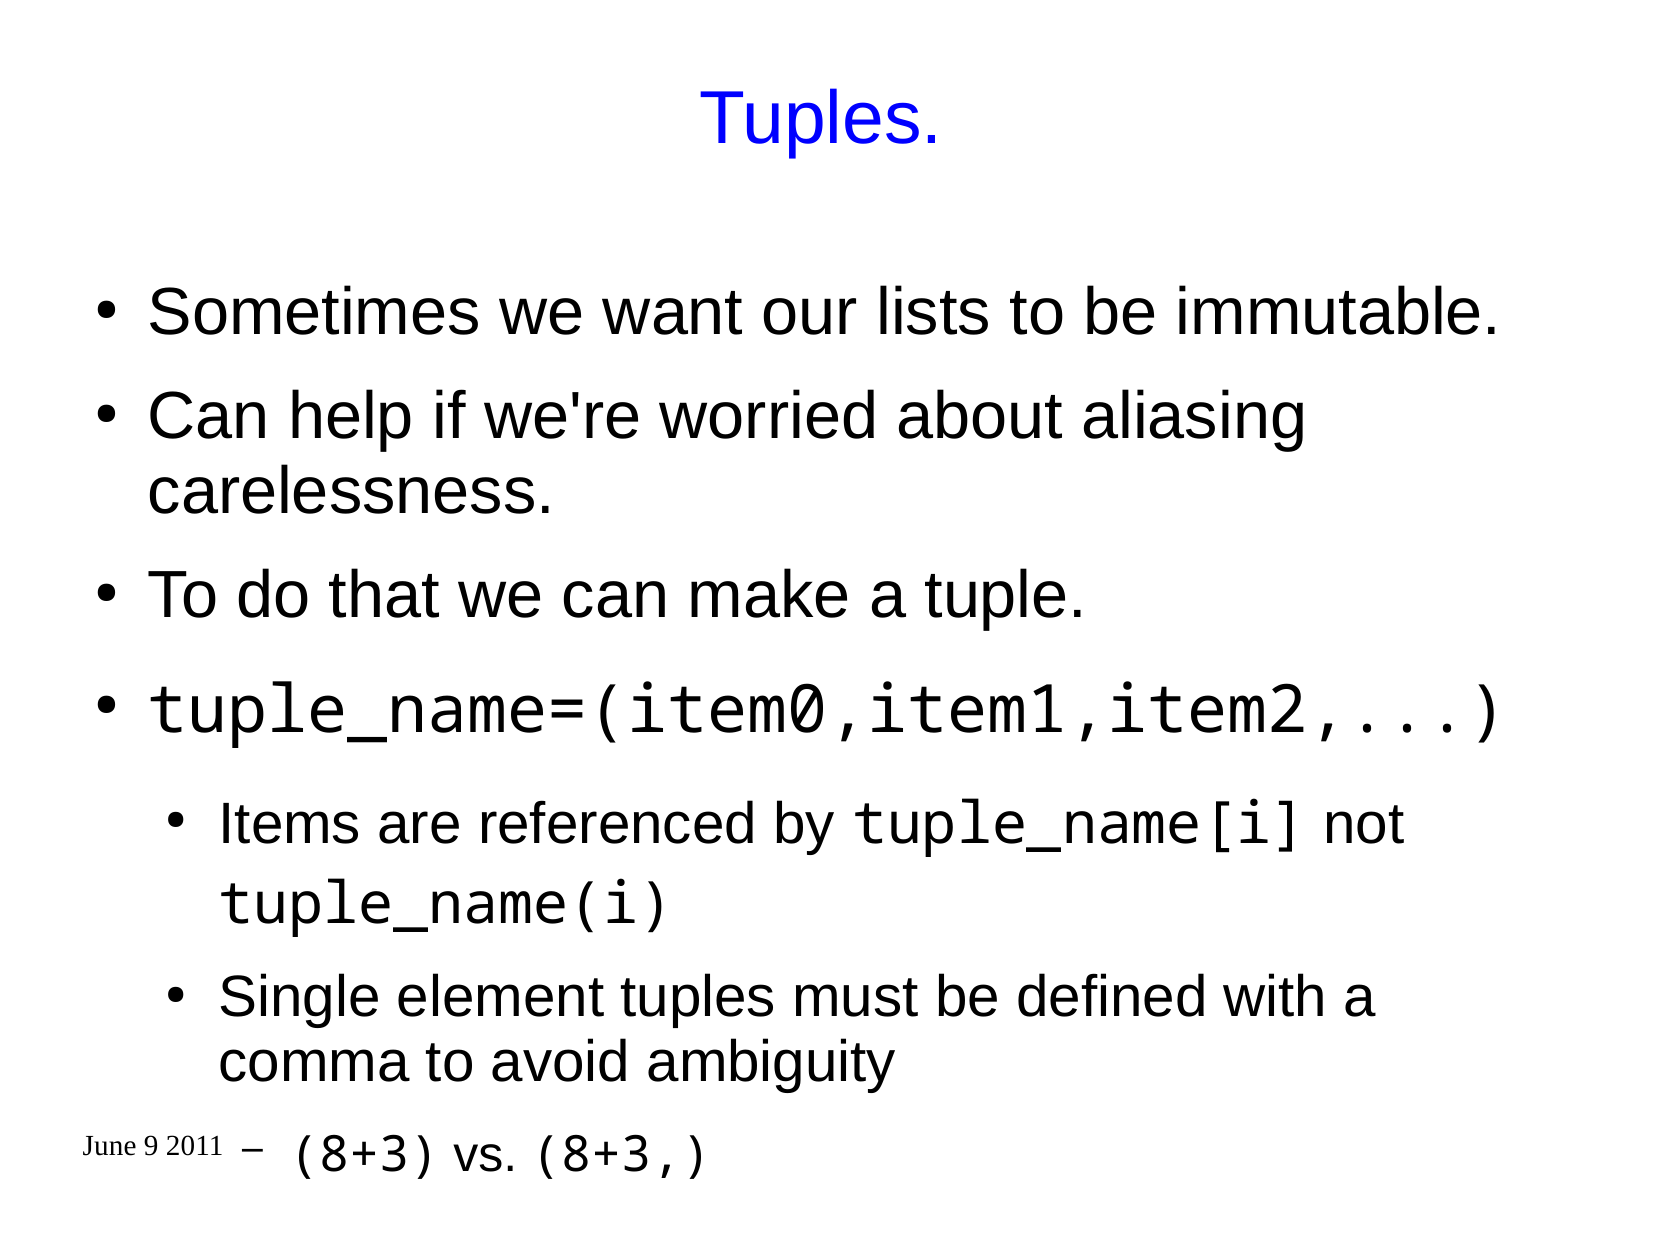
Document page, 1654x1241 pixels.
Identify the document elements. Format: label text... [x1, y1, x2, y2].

list Sometimes we want our lists to be immutable. Can help if we're worried about aliasing carelessness. To do that we can make a tuple. tuple_name=(item0,item1,item2,...) Items are referenced by tuple_name[i] not tuple_name(i) Single element tuples must be defined with a comma to avoid ambiguity (8+3) vs. (8+3,) [76, 274, 1565, 1117]
title Tuples. [76, 58, 1565, 178]
